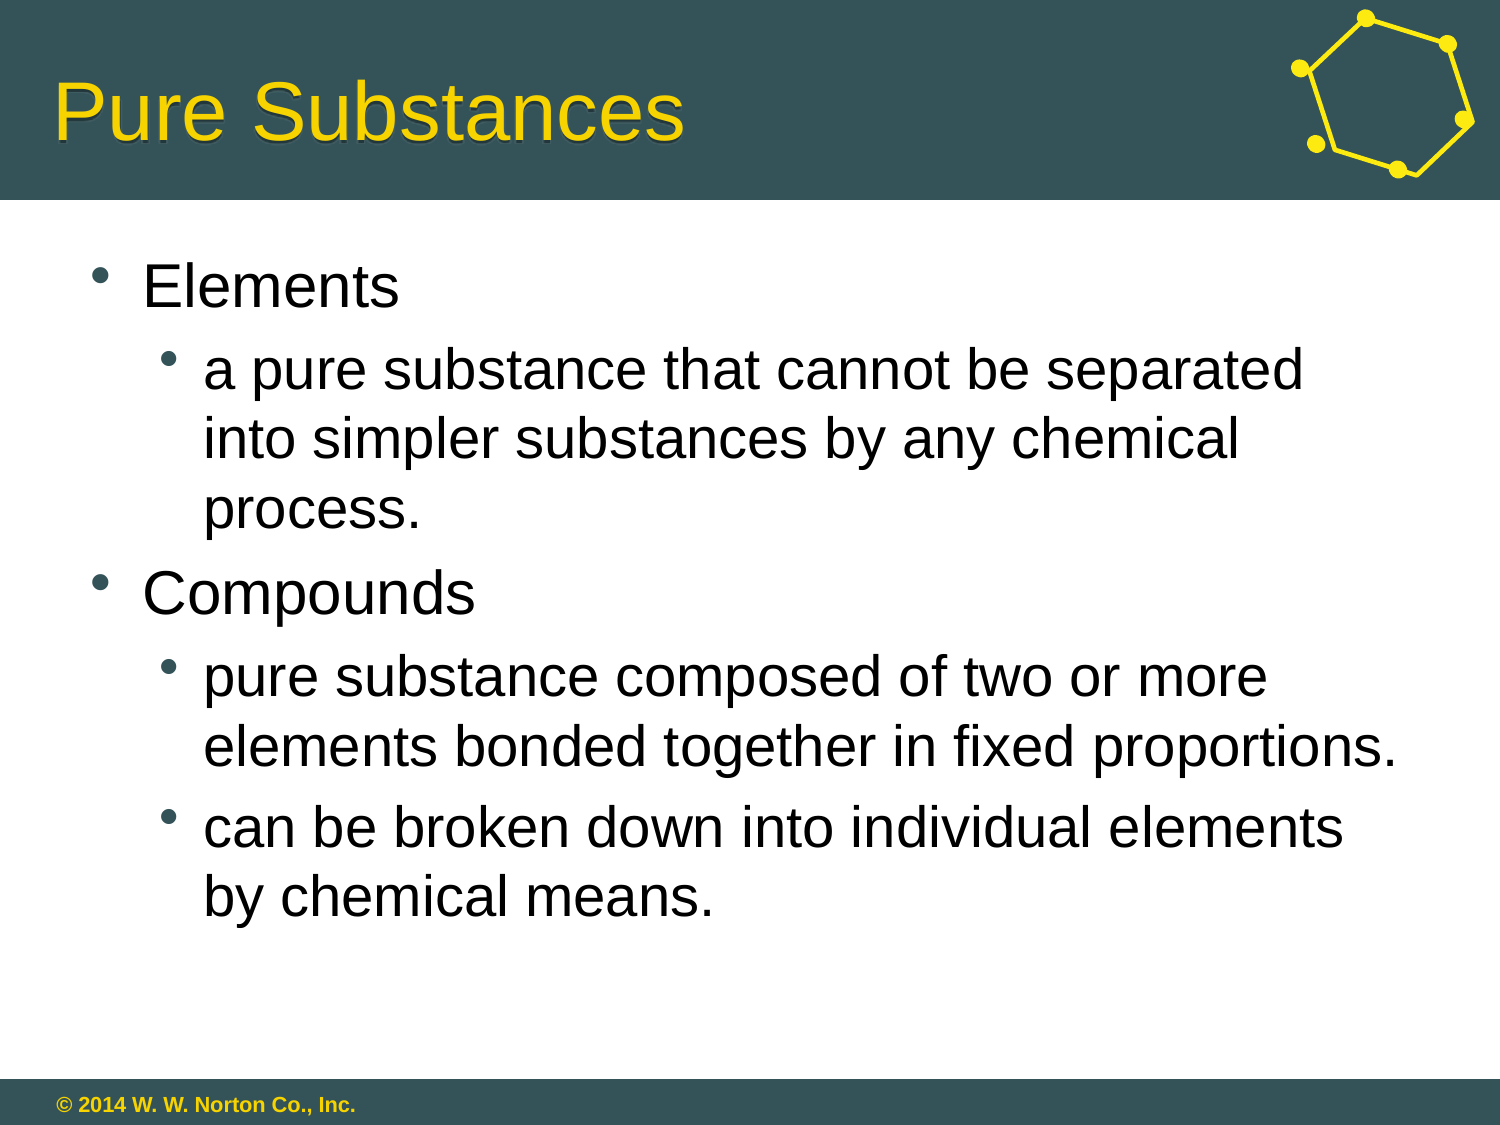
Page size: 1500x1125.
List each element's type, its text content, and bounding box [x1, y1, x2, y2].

list Elements a pure substance that cannot be separated into simpler substances by any chemical process. Compounds pure substance composed of two or more elements bonded together in fixed proportions. can be broken down into individual elements by chemical means. [75, 237, 1425, 1005]
title Pure Substances [37, 19, 1225, 195]
